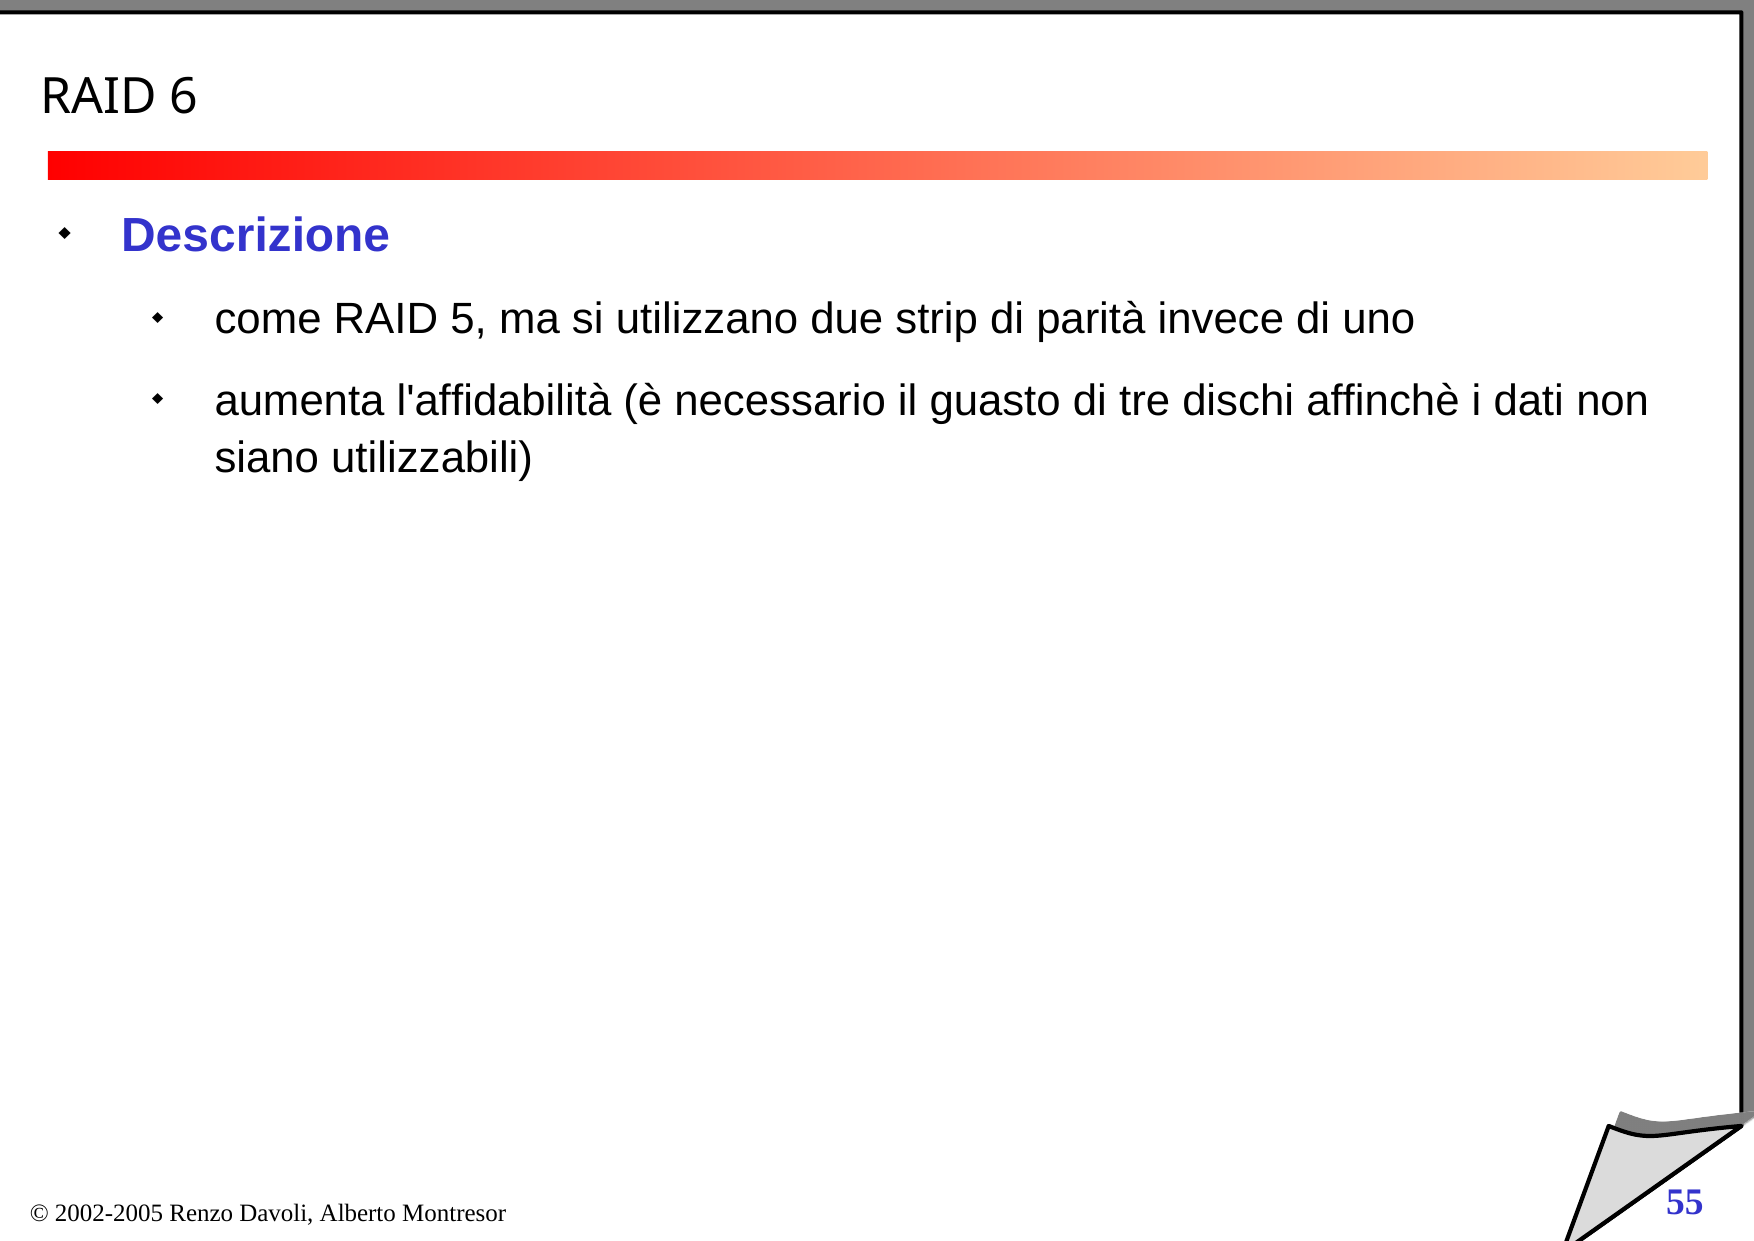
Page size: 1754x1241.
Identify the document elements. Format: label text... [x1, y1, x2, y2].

list Descrizione come RAID 5, ma si utilizzano due strip di parità invece di uno aumenta l'affidabilità (è necessario il guasto di tre dischi affinchè i dati non siano utilizzabili) [58, 206, 1696, 815]
title RAID 6 [40, 49, 1714, 144]
